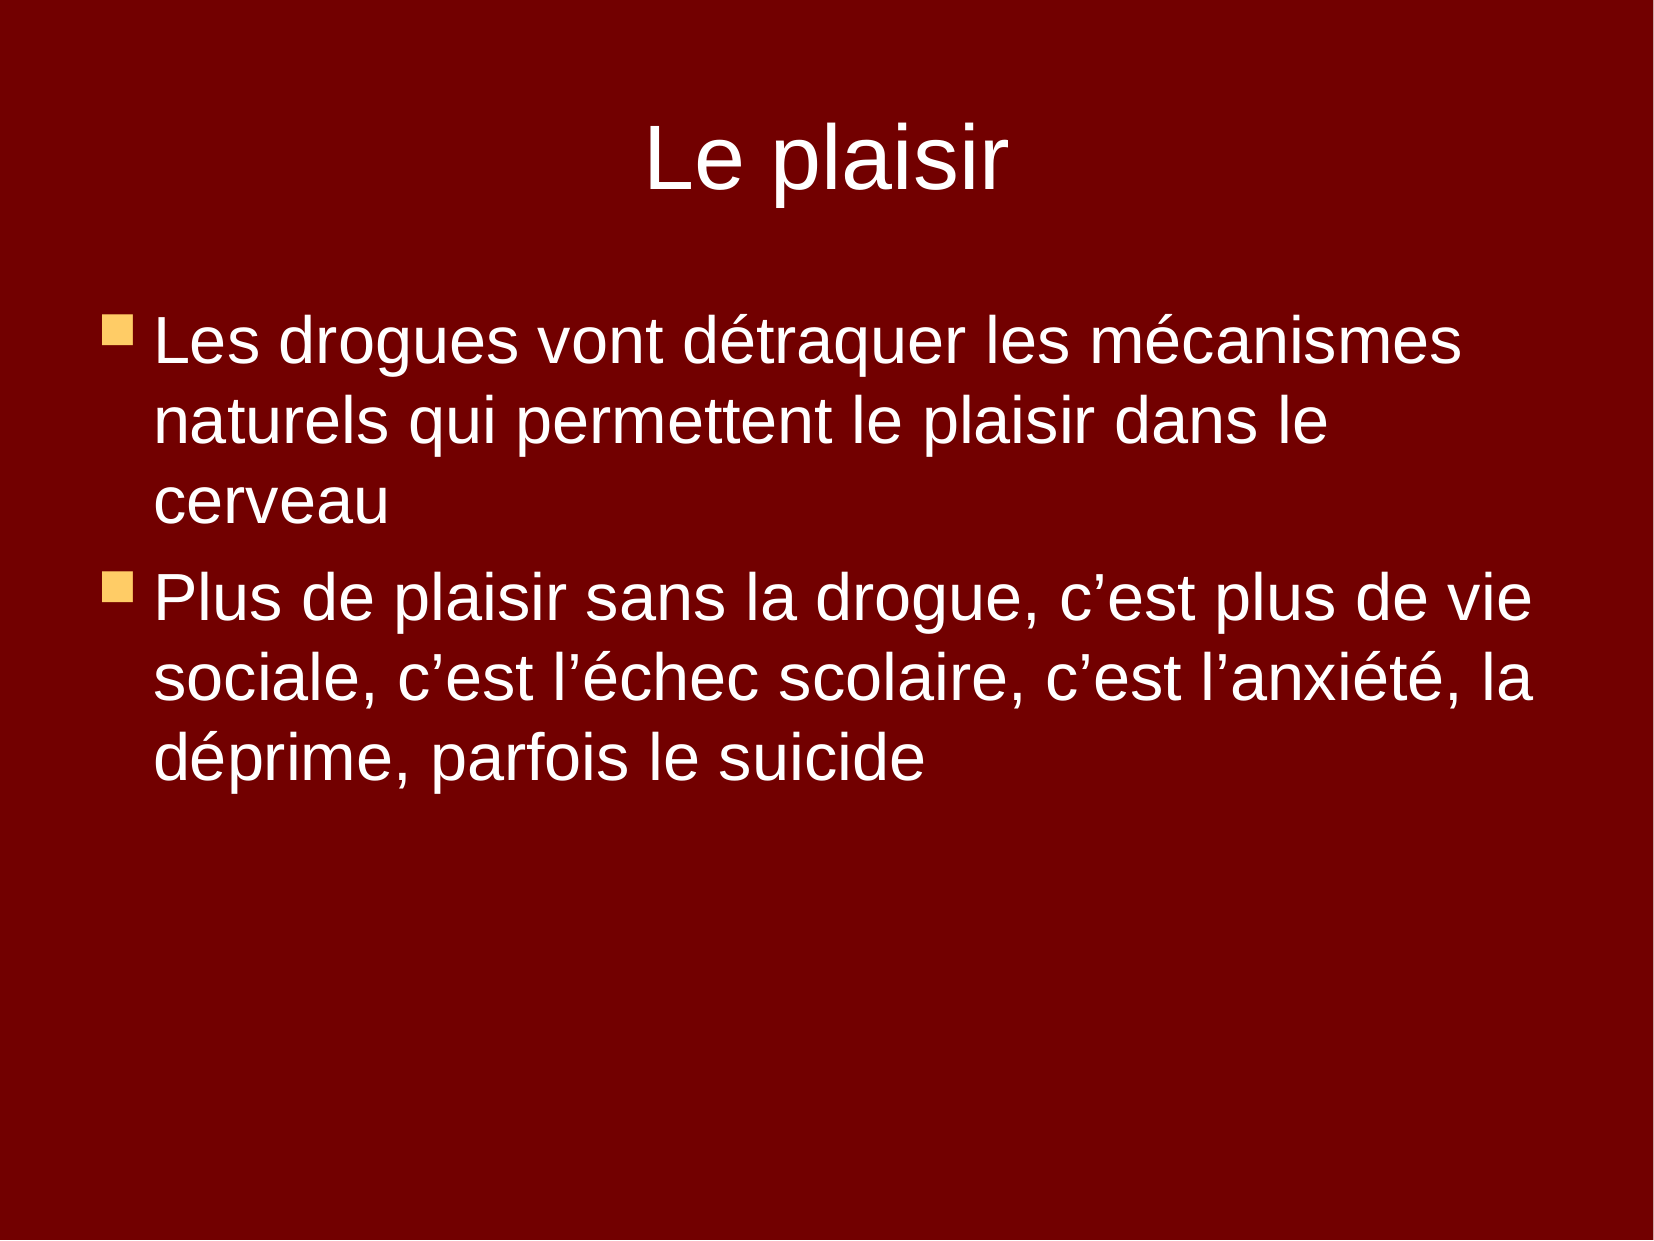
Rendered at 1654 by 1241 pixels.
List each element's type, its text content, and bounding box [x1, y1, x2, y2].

title Le plaisir [82, 49, 1571, 257]
list Les drogues vont détraquer les mécanismes naturels qui permettent le plaisir dans le cerveau Plus de plaisir sans la drogue, c’est plus de vie sociale, c’est l’échec scolaire, c’est l’anxiété, la déprime, parfois le suicide [82, 289, 1571, 1103]
